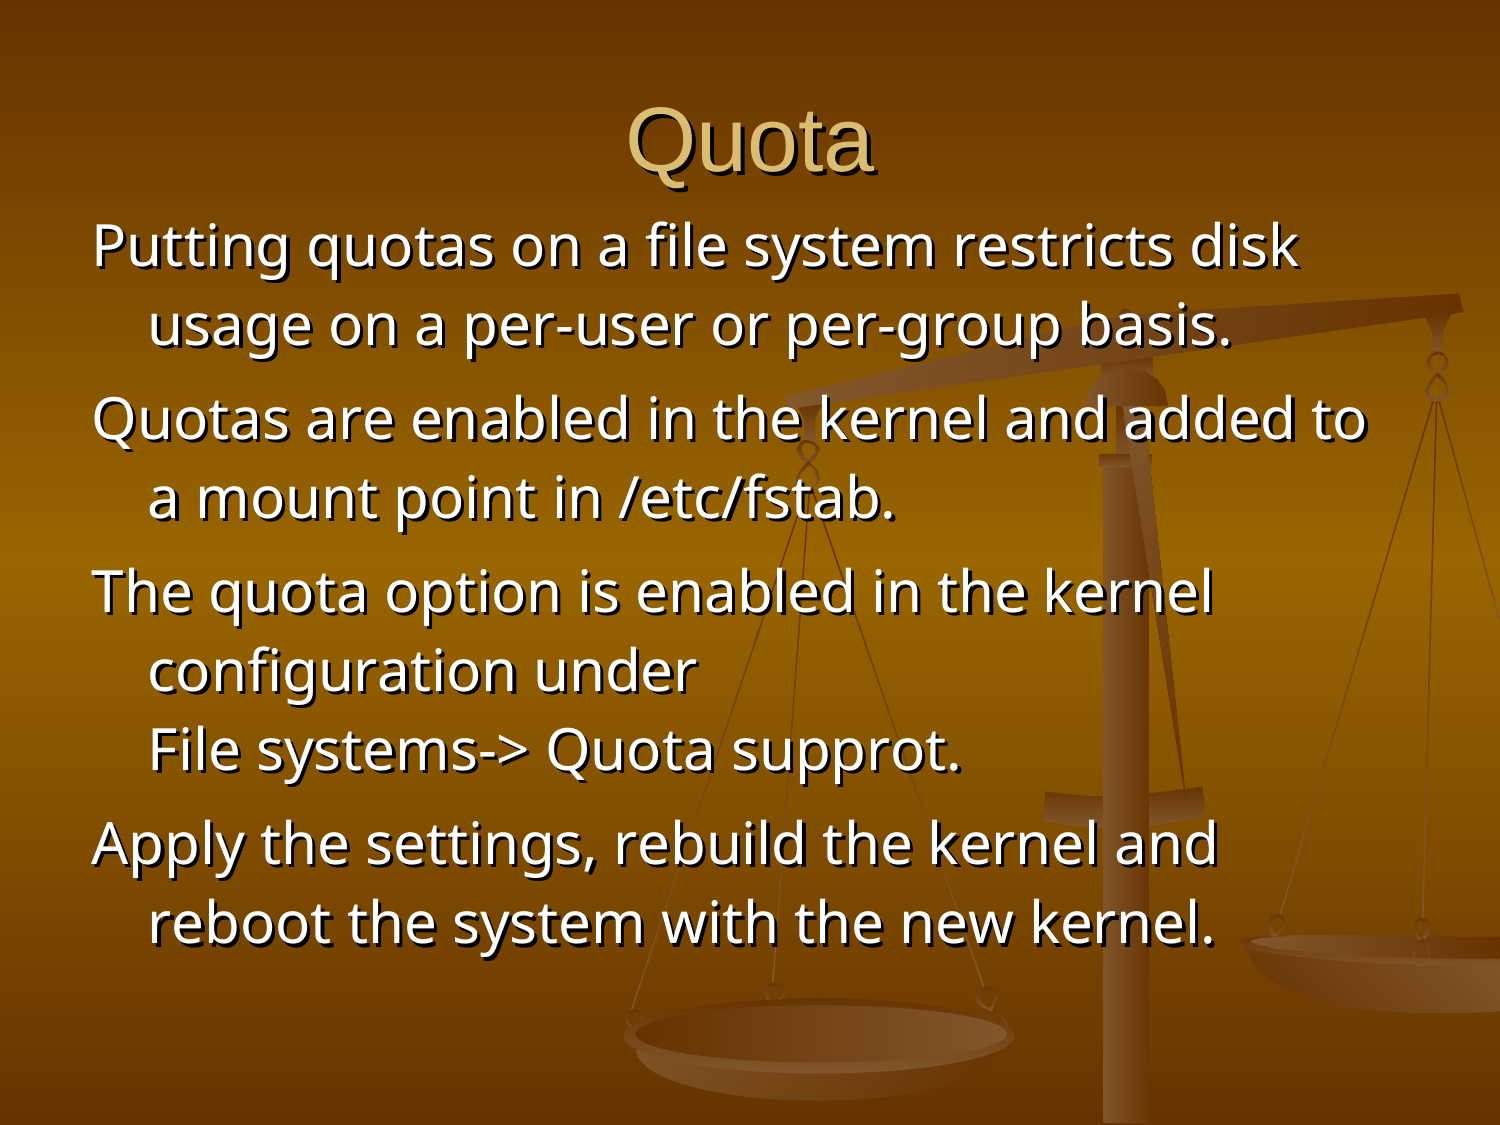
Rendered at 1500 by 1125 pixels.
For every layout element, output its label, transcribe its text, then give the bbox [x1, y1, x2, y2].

title Quota [75, 45, 1426, 234]
list Putting quotas on a file system restricts disk usage on a per-user or per-group basis. Quotas are enabled in the kernel and added to a mount point in /etc/fstab. The quota option is enabled in the kernel configuration under File systems-> Quota supprot. Apply the settings, rebuild the kernel and reboot the system with the new kernel. [76, 196, 1427, 1083]
